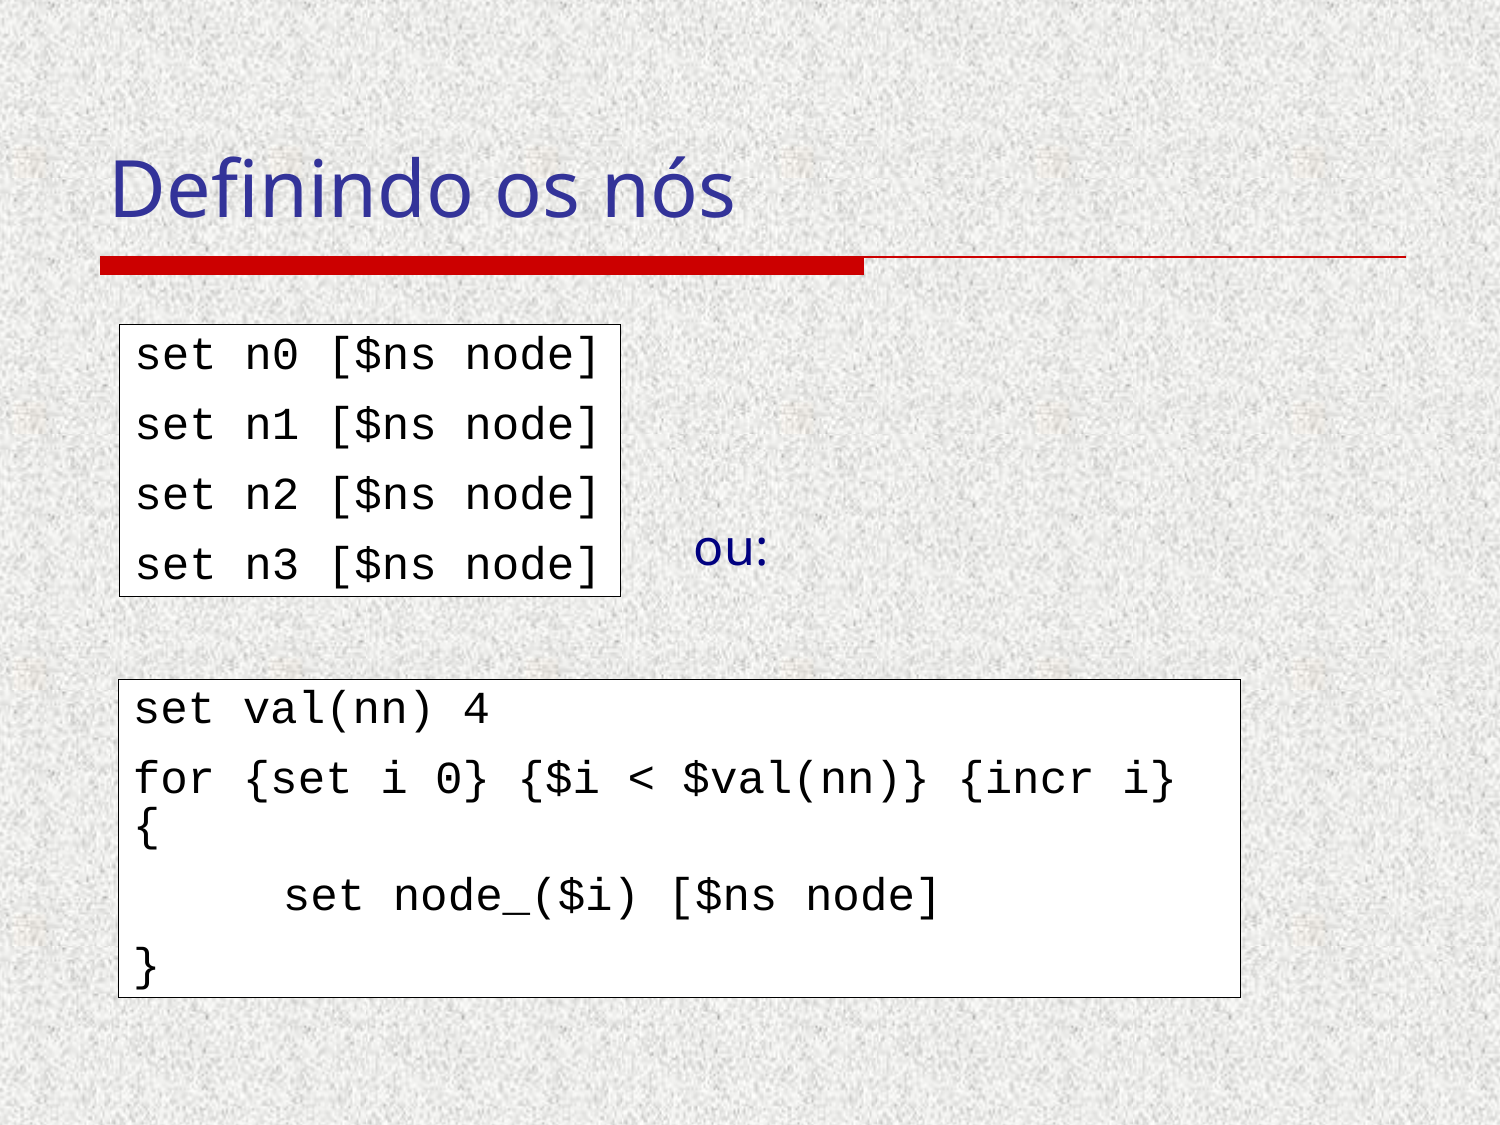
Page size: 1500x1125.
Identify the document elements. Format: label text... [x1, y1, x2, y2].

picture [0, 0, 1500, 1125]
text_box ou: [679, 501, 1004, 578]
text_box set val(nn) 4 for {set i 0} {$i < $val(nn)} {incr i} { set node_($i) [$ns node] } [118, 679, 1241, 998]
title Definindo os nós [94, 20, 1406, 249]
text_box set n0 [$ns node] set n1 [$ns node] set n2 [$ns node] set n3 [$ns node] [119, 324, 621, 597]
